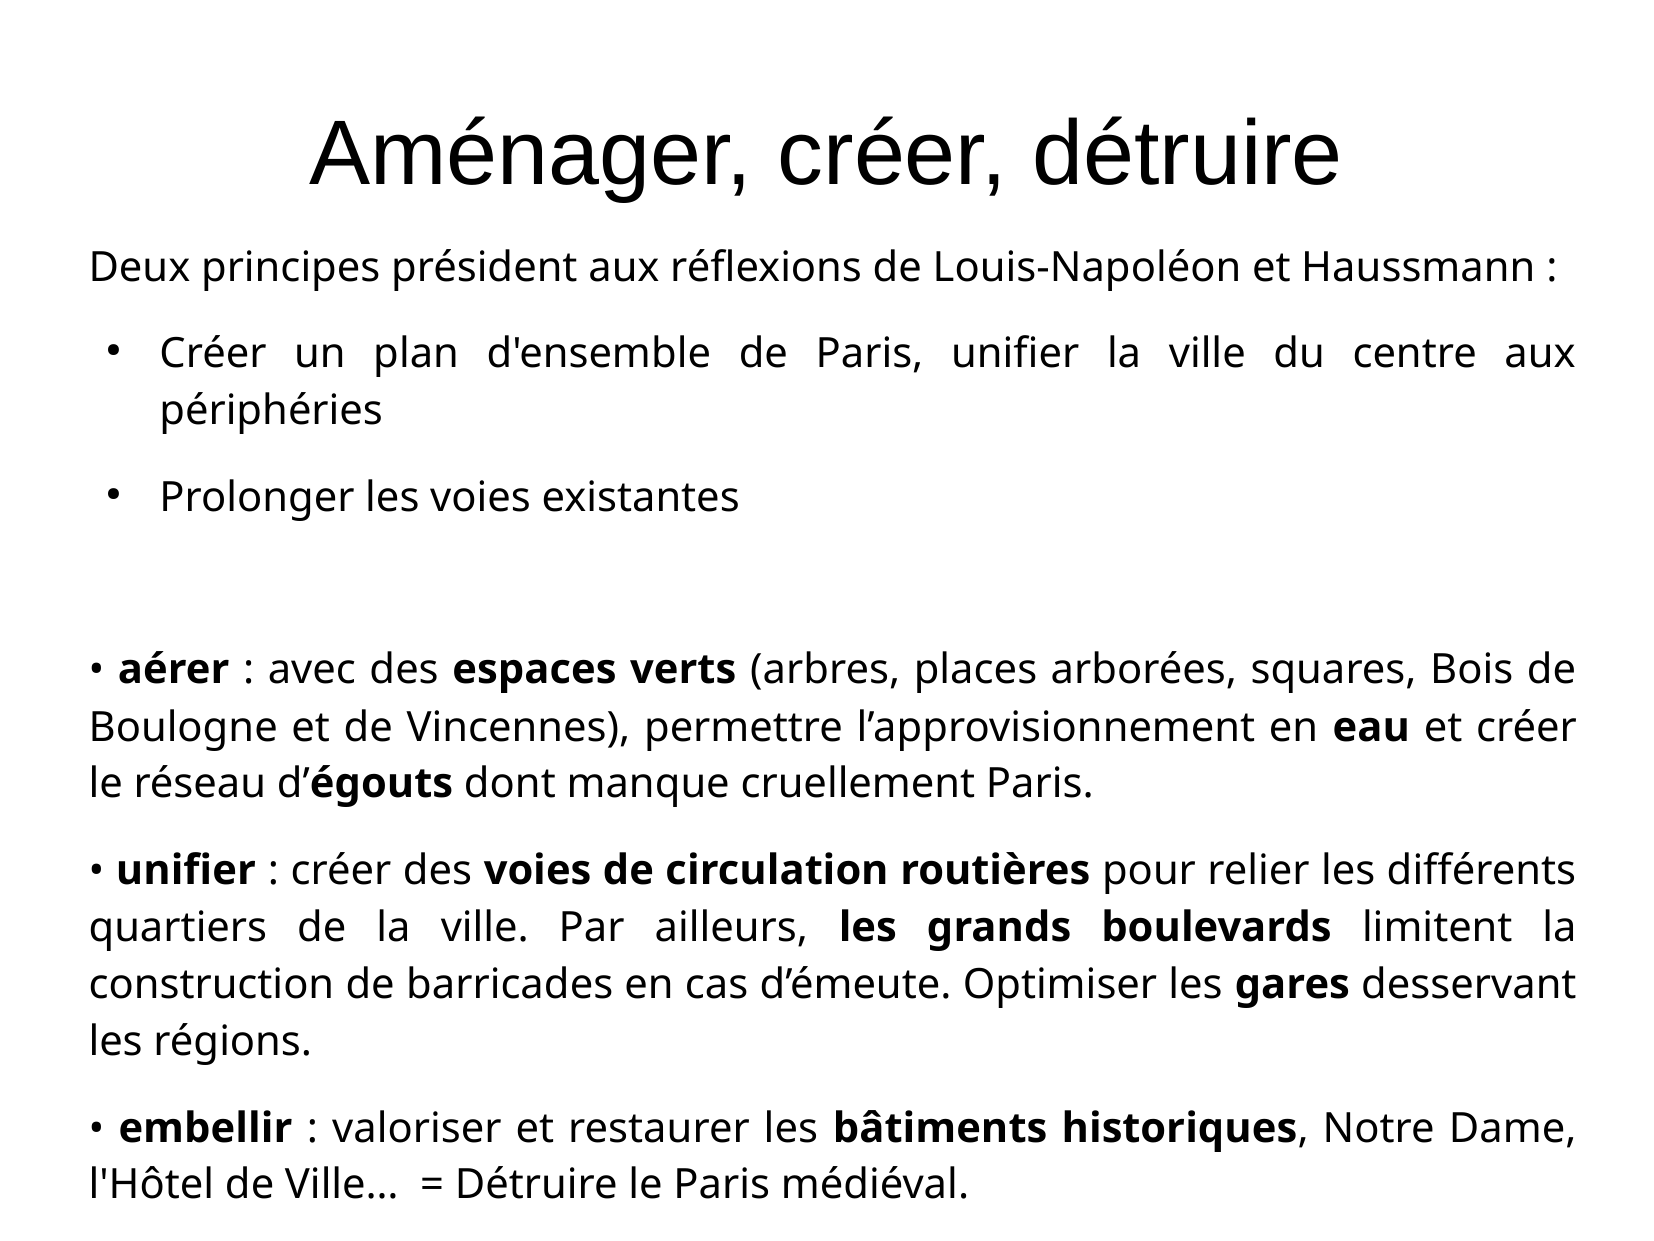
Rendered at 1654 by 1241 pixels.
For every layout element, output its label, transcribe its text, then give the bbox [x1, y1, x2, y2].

title Aménager, créer, détruire [82, 49, 1571, 257]
list Deux principes président aux réflexions de Louis-Napoléon et Haussmann : Créer un plan d'ensemble de Paris, unifier la ville du centre aux périphéries Prolonger les voies existantes • aérer : avec des espaces verts (arbres, places arborées, squares, Bois de Boulogne et de Vincennes), permettre l’approvisionnement en eau et créer le réseau d’égouts dont manque cruellement Paris. • unifier : créer des voies de circulation routières pour relier les différents quartiers de la ville. Par ailleurs, les grands boulevards limitent la construction de barricades en cas d’émeute. Optimiser les gares desservant les régions. • embellir : valoriser et restaurer les bâtiments historiques, Notre Dame, l'Hôtel de Ville… = Détruire le Paris médiéval. [88, 236, 1577, 1241]
